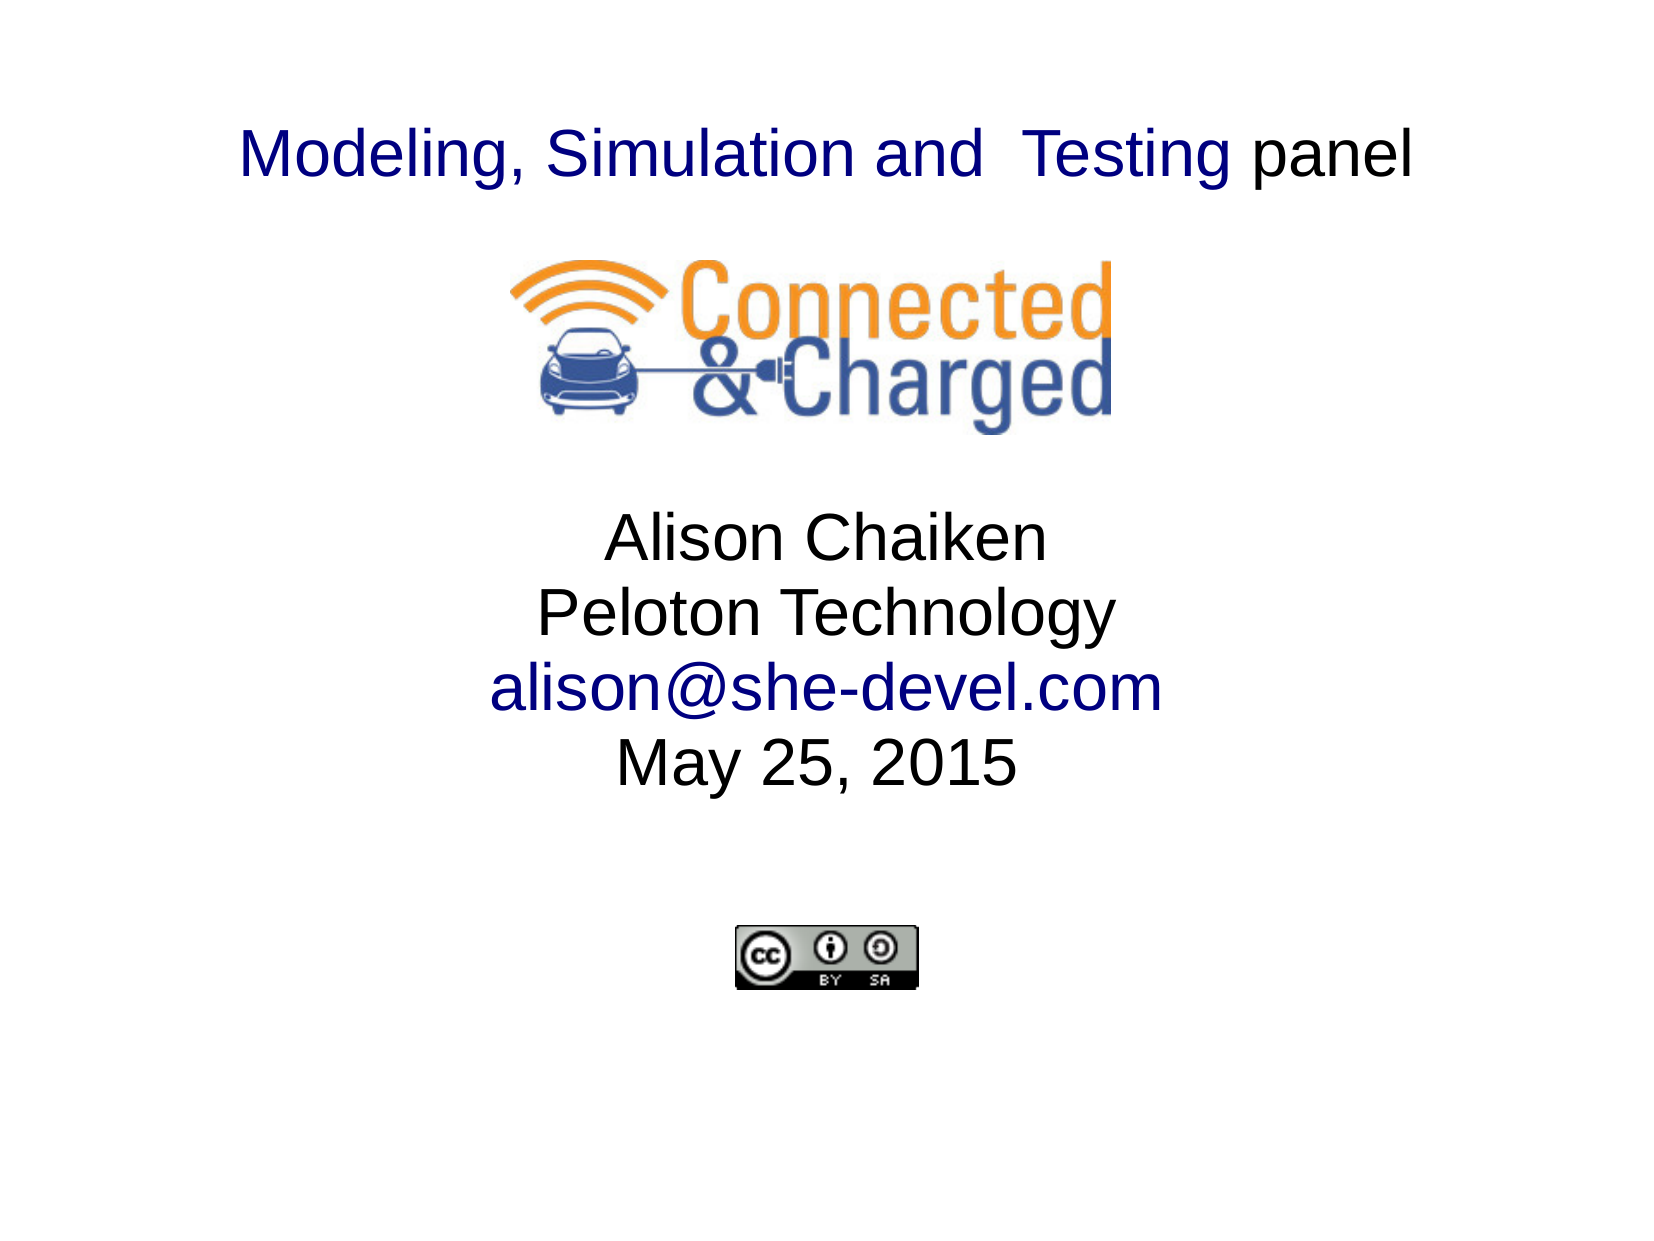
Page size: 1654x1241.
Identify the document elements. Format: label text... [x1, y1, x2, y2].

picture [735, 925, 919, 991]
picture [510, 260, 1111, 436]
title Modeling, Simulation and Testing panel [82, 49, 1571, 257]
subtitle Alison Chaiken Peloton Technology alison@she-devel.com May 25, 2015 [82, 290, 1571, 1010]
